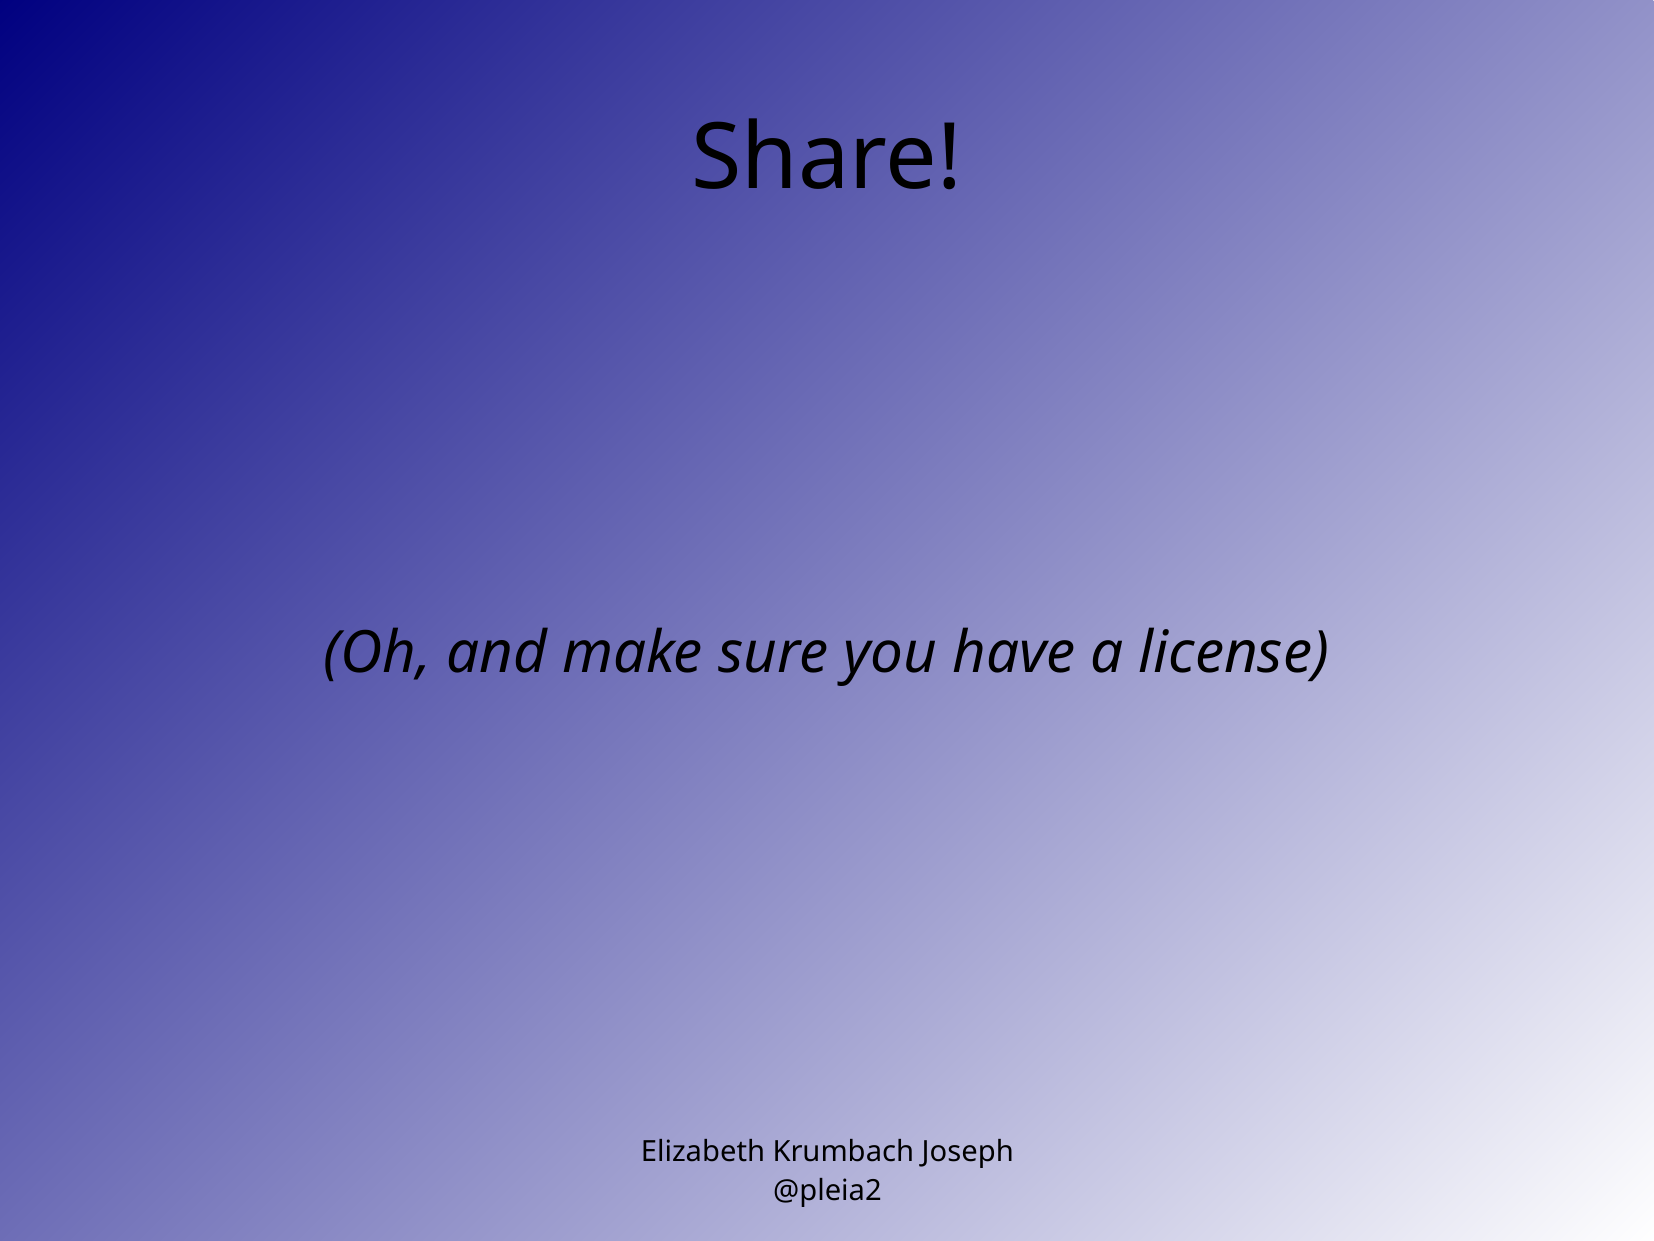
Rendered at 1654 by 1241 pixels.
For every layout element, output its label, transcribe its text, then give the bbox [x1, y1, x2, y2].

title Share! [82, 49, 1571, 257]
subtitle (Oh, and make sure you have a license) [82, 290, 1571, 1010]
